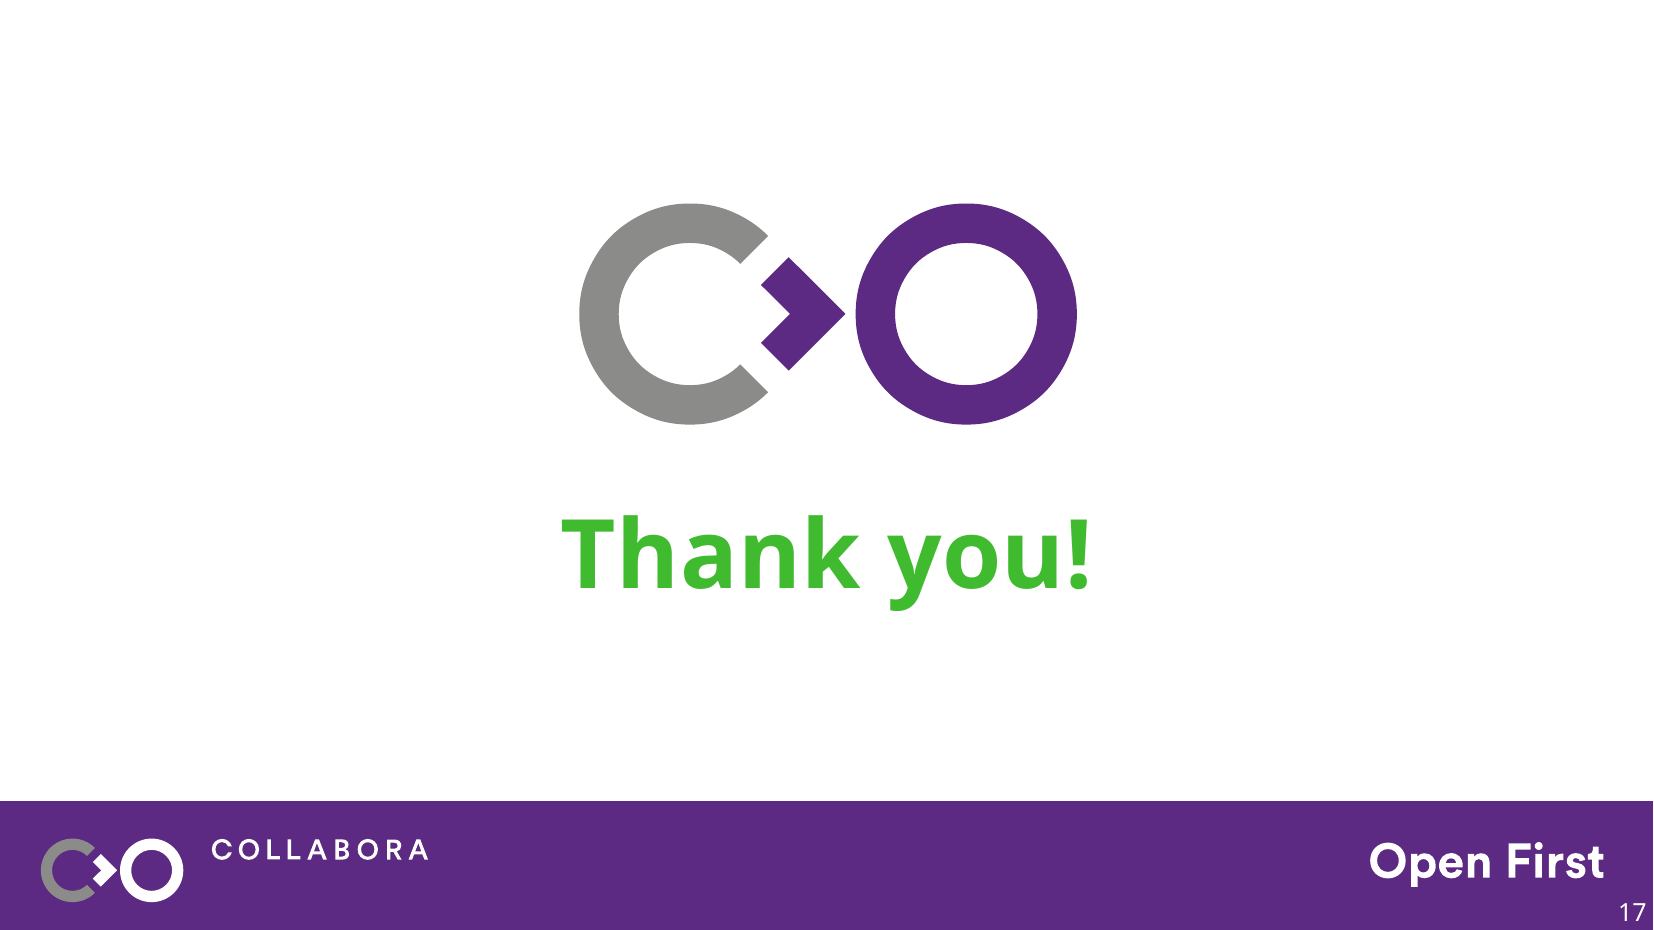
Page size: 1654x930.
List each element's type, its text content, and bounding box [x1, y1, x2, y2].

text_box [760, 257, 846, 371]
text_box [855, 203, 1077, 425]
text_box [579, 203, 769, 425]
title Thank you! [41, 495, 1614, 609]
